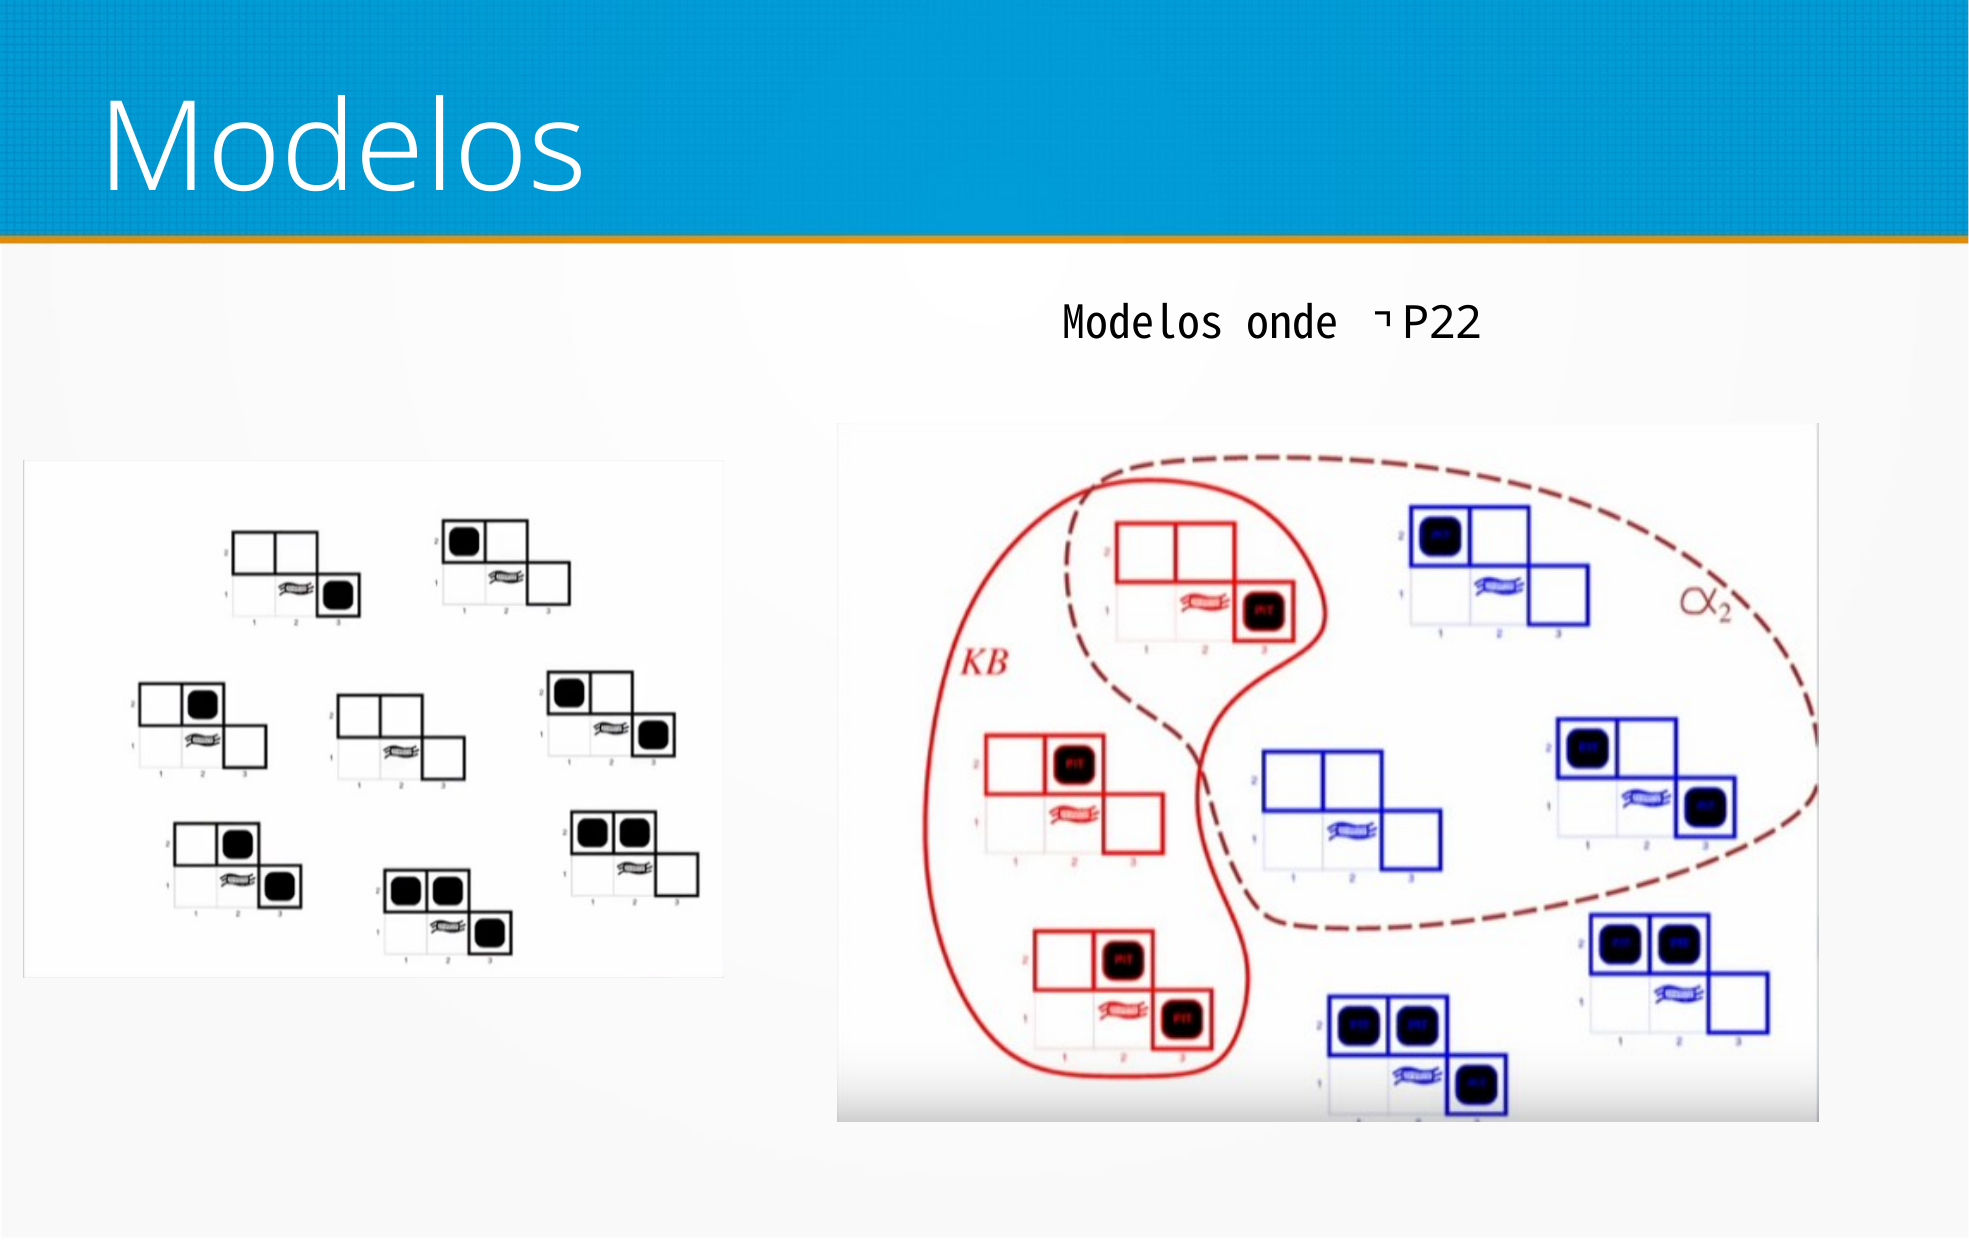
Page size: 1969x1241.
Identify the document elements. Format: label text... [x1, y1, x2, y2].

picture [0, 233, 1969, 1241]
text_box Modelos onde ┓P22 [1057, 279, 1672, 358]
title Modelos [98, 19, 1870, 227]
